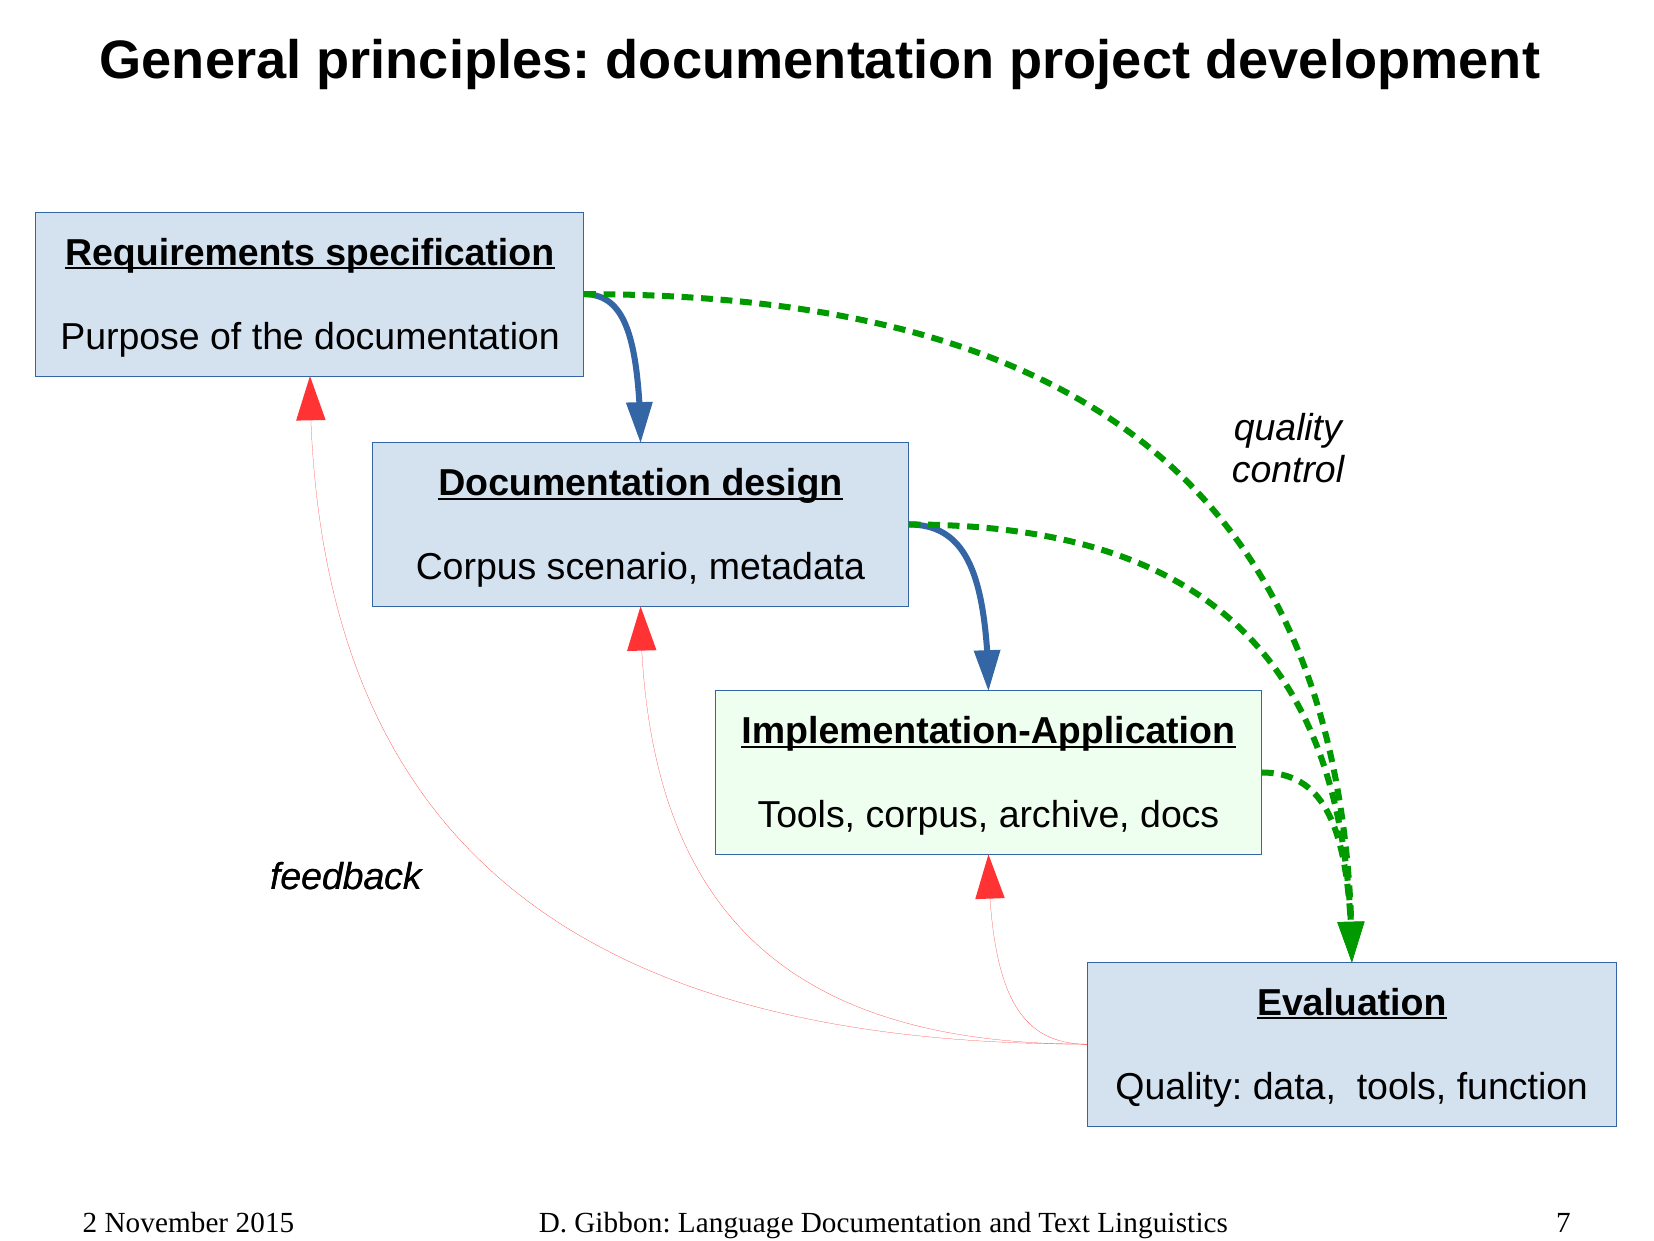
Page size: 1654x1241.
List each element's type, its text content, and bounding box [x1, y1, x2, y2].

text_box Implementation-Application Tools, corpus, archive, docs [715, 690, 1262, 855]
text_box Documentation design Corpus scenario, metadata [372, 442, 909, 607]
text_box Evaluation Quality: data, tools, function [1087, 962, 1617, 1127]
title General principles: documentation project development [11, 13, 1630, 107]
text_box quality control [1170, 399, 1406, 499]
text_box Requirements specification Purpose of the documentation [35, 212, 584, 377]
text_box feedback [255, 848, 490, 906]
